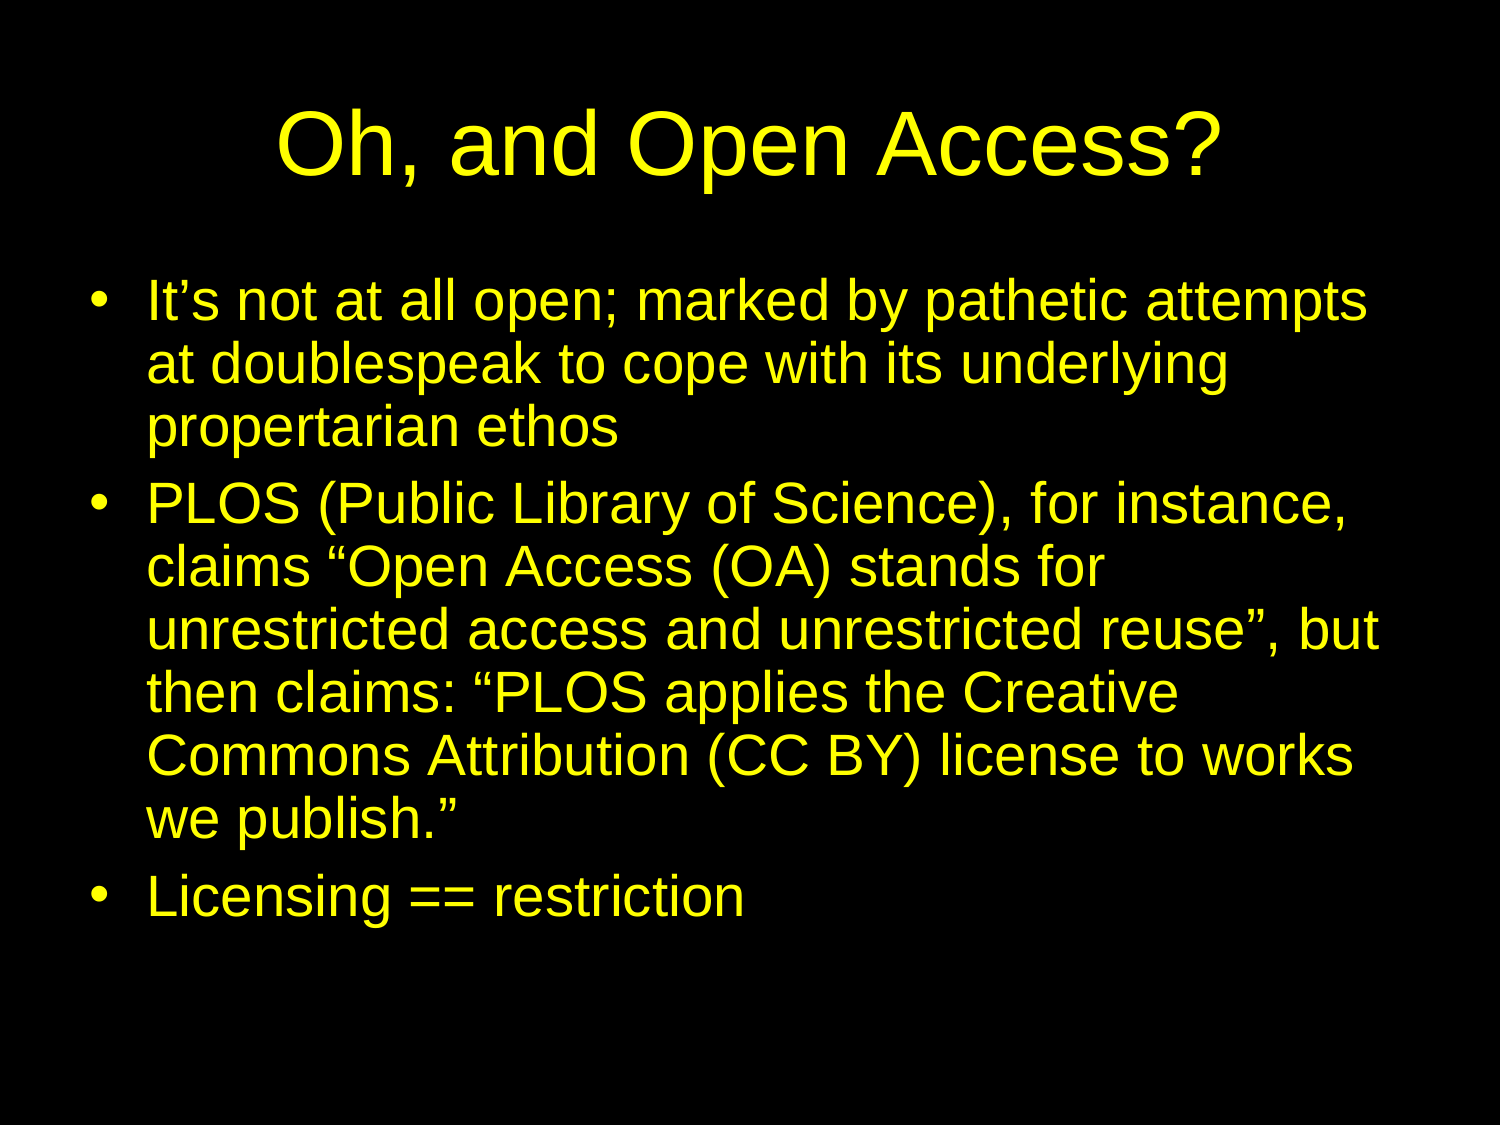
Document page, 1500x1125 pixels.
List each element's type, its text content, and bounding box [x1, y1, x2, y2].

list It’s not at all open; marked by pathetic attempts at doublespeak to cope with its underlying propertarian ethos PLOS (Public Library of Science), for instance, claims “Open Access (OA) stands for unrestricted access and unrestricted reuse”, but then claims: “PLOS applies the Creative Commons Attribution (CC BY) license to works we publish.” Licensing == restriction [75, 262, 1426, 1006]
title Oh, and Open Access? [75, 45, 1426, 233]
